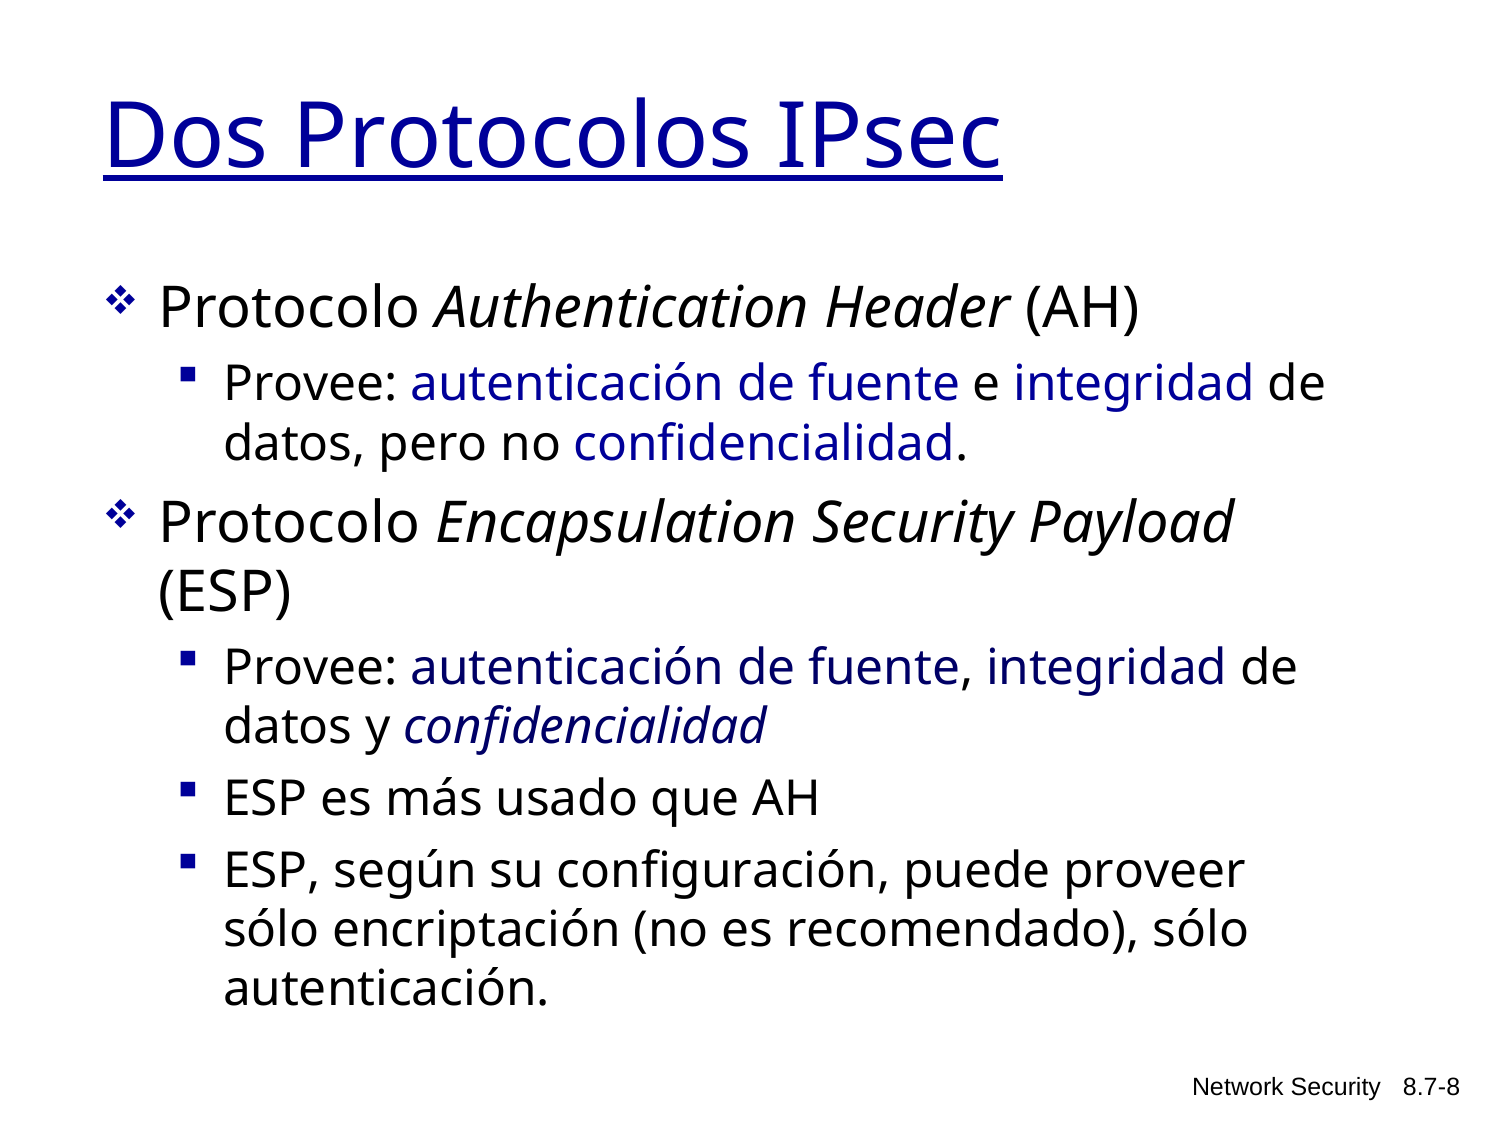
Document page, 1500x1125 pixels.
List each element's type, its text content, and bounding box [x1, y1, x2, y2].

list Protocolo Authentication Header (AH) Provee: autenticación de fuente e integridad de datos, pero no confidencialidad. Protocolo Encapsulation Security Payload (ESP) Provee: autenticación de fuente, integridad de datos y confidencialidad ESP es más usado que AH ESP, según su configuración, puede proveer sólo encriptación (no es recomendado), sólo autenticación. [87, 262, 1363, 1026]
title Dos Protocolos IPsec [87, 37, 1363, 225]
text_box Network Security [762, 1062, 1397, 1114]
